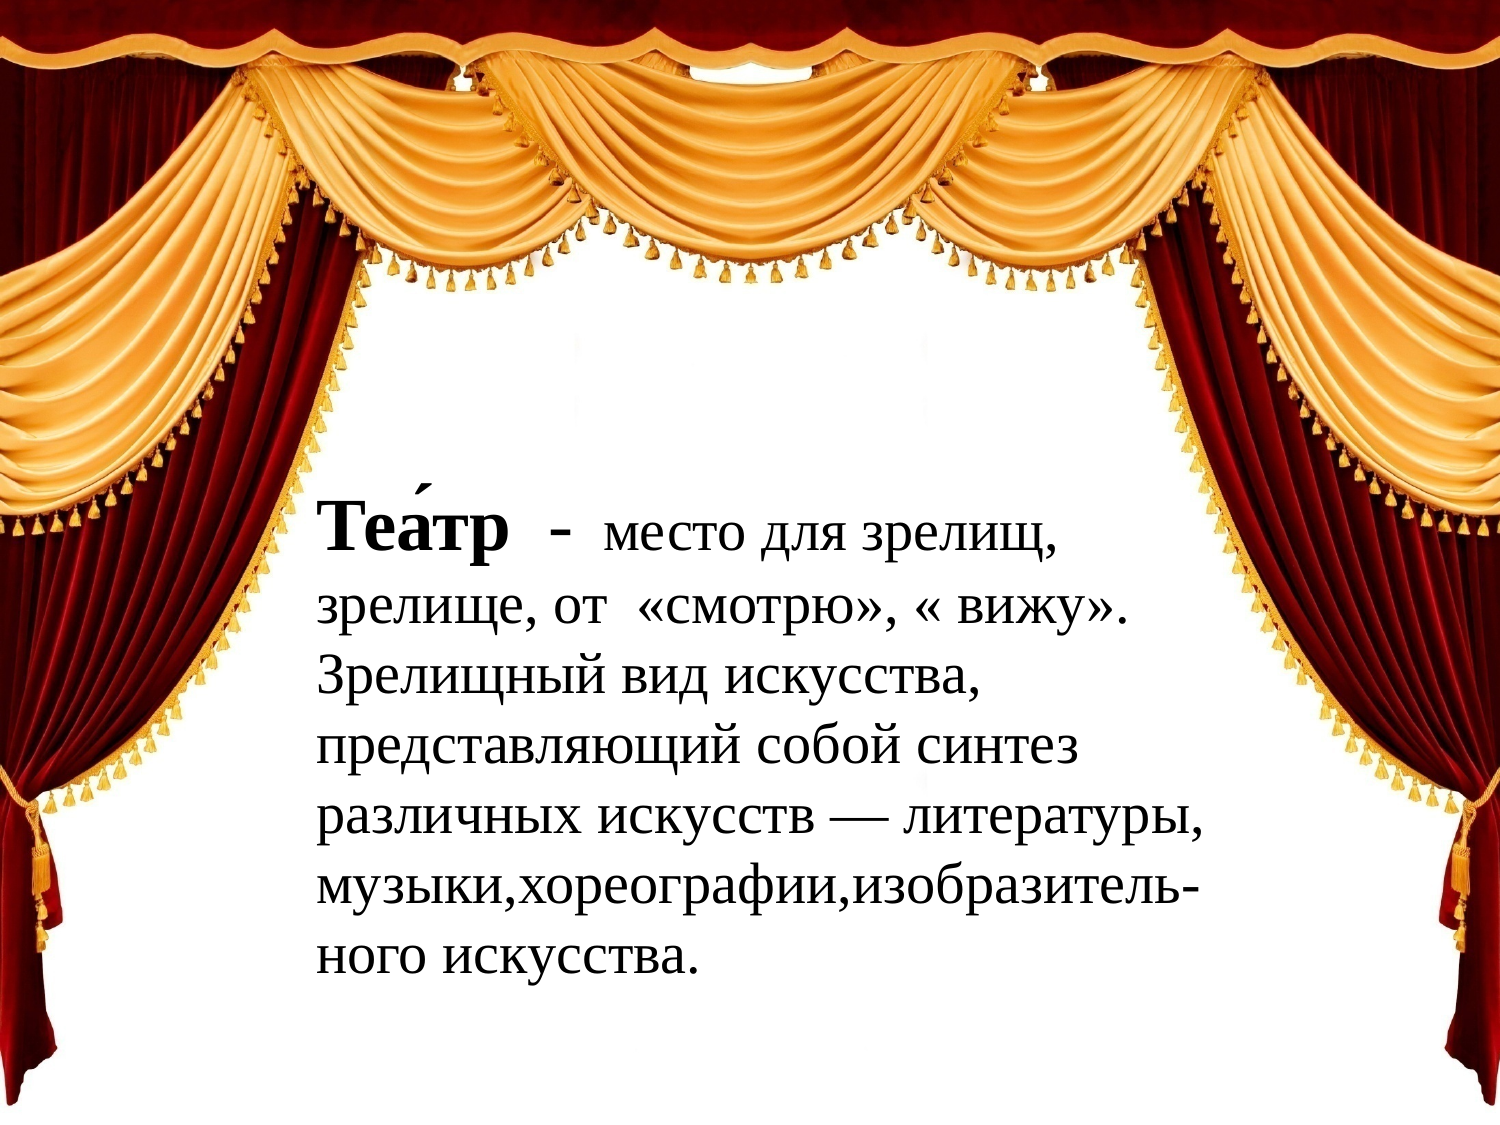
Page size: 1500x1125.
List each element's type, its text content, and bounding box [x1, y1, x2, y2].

picture [0, 0, 1500, 1125]
text_box Теа́тр - место для зрелищ, зрелище, от «смотрю», « вижу». Зрелищный вид искусства, представляющий собой синтез различных искусств — литературы, музыки,хореографии,изобразитель-ного искусства. [301, 468, 1234, 993]
